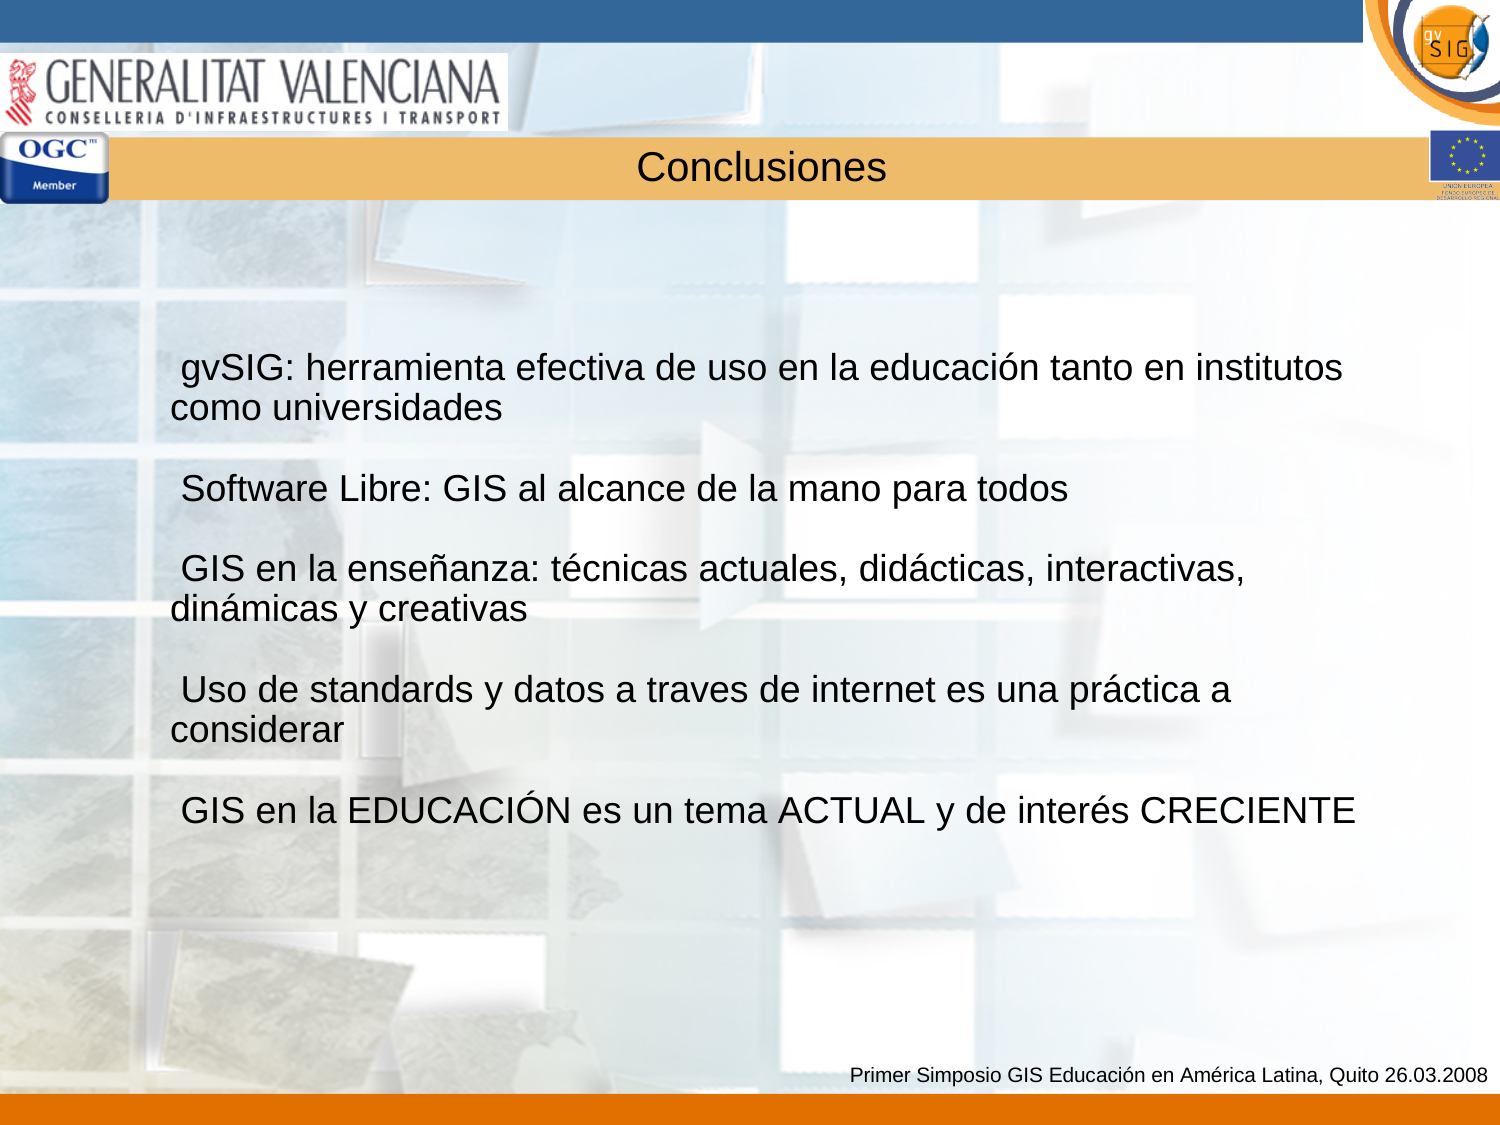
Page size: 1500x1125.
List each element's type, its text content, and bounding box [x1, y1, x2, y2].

picture [0, 132, 109, 204]
picture [1363, 0, 1500, 127]
picture [1429, 129, 1500, 200]
text_box gvSIG: herramienta efectiva de uso en la educación tanto en institutos como universidades Software Libre: GIS al alcance de la mano para todos GIS en la enseñanza: técnicas actuales, didácticas, interactivas, dinámicas y creativas Uso de standards y datos a traves de internet es una práctica a considerar GIS en la EDUCACIÓN es un tema ACTUAL y de interés CRECIENTE [170, 348, 1389, 834]
picture [0, 53, 508, 131]
text_box Conclusiones [636, 145, 984, 193]
